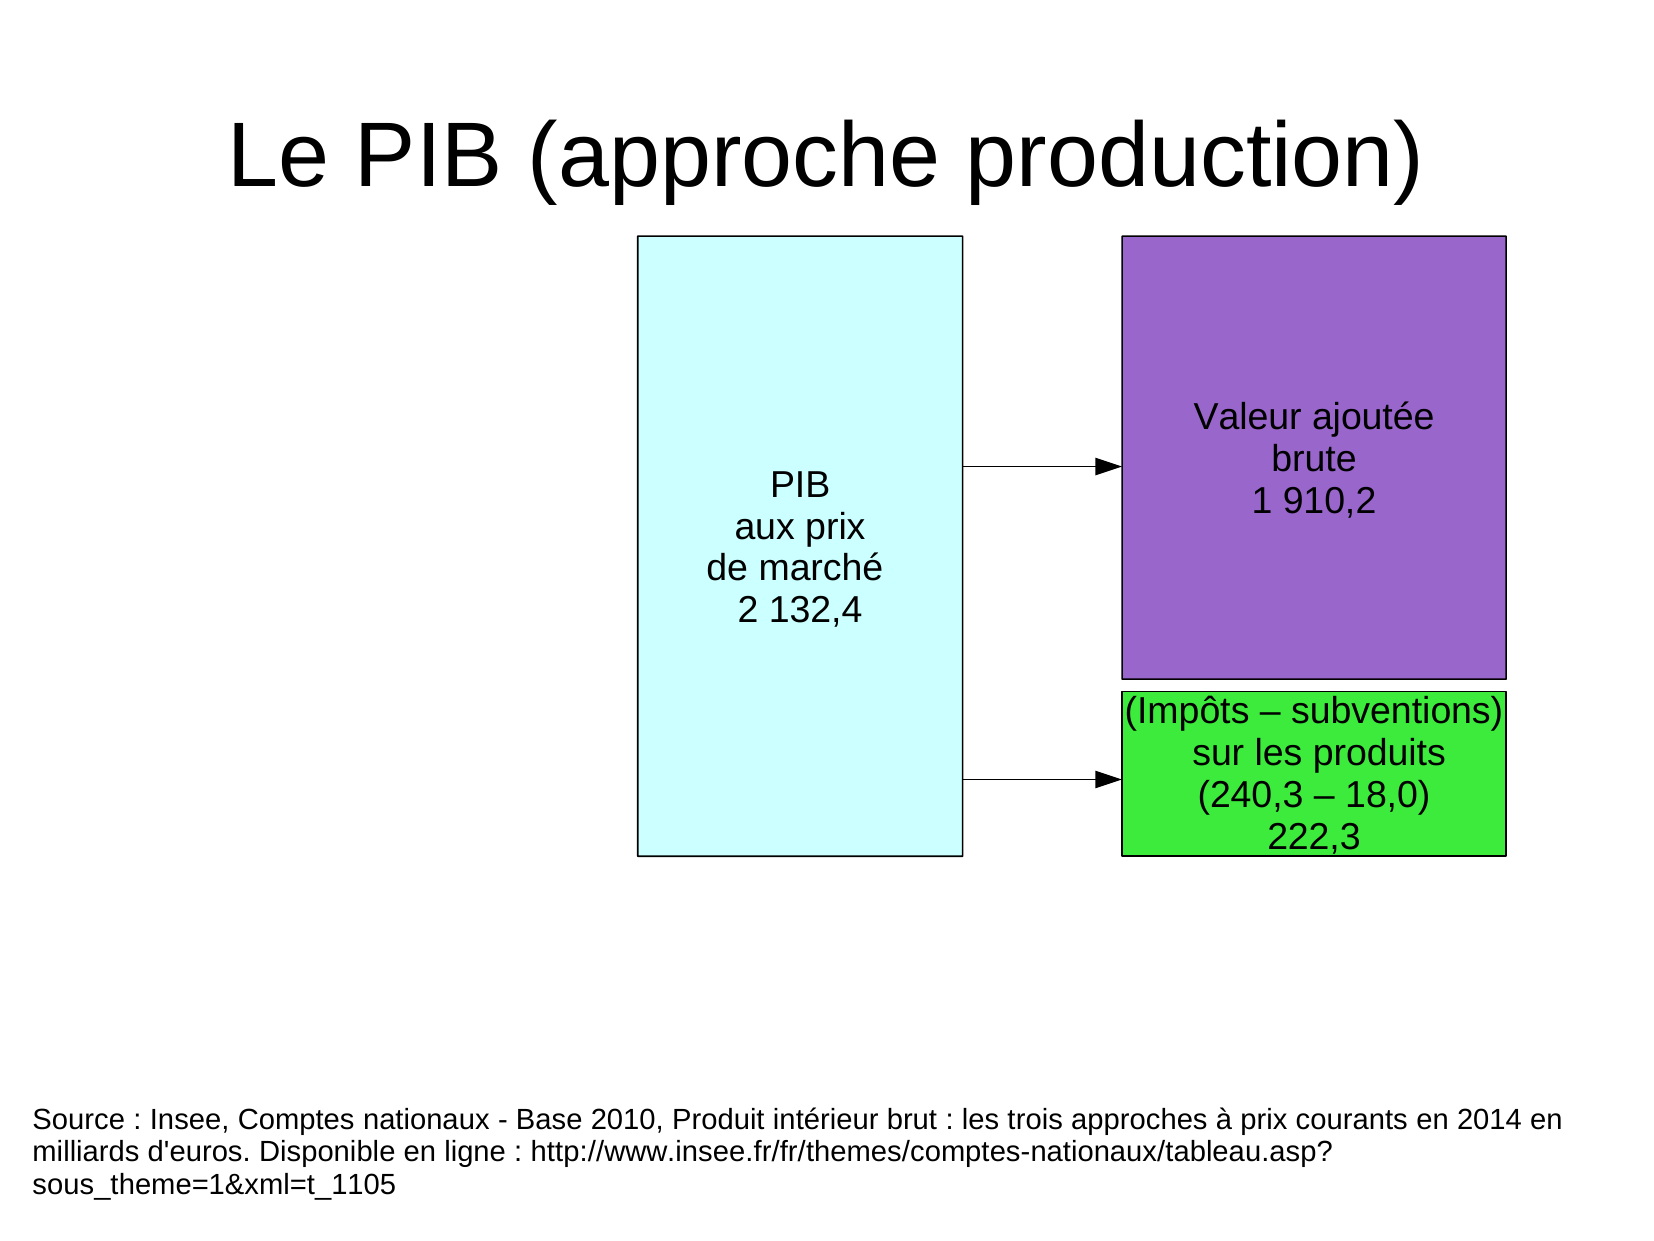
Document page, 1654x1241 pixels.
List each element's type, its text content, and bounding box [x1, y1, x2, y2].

text_box Source : Insee, Comptes nationaux - Base 2010, Produit intérieur brut : les trois approches à prix courants en 2014 en milliards d'euros. Disponible en ligne : http://www.insee.fr/fr/themes/comptes-nationaux/tableau.asp?sous_theme=1&xml=t_1105 [17, 1093, 1642, 1217]
text_box Valeur ajoutée brute 1 910,2 [1122, 257, 1507, 680]
title Le PIB (approche production) [82, 49, 1571, 257]
text_box (Impôts – subventions) sur les produits (240,3 – 18,0) 222,3 [1122, 691, 1506, 857]
text_box PIB aux prix de marché 2 132,4 [637, 257, 963, 857]
